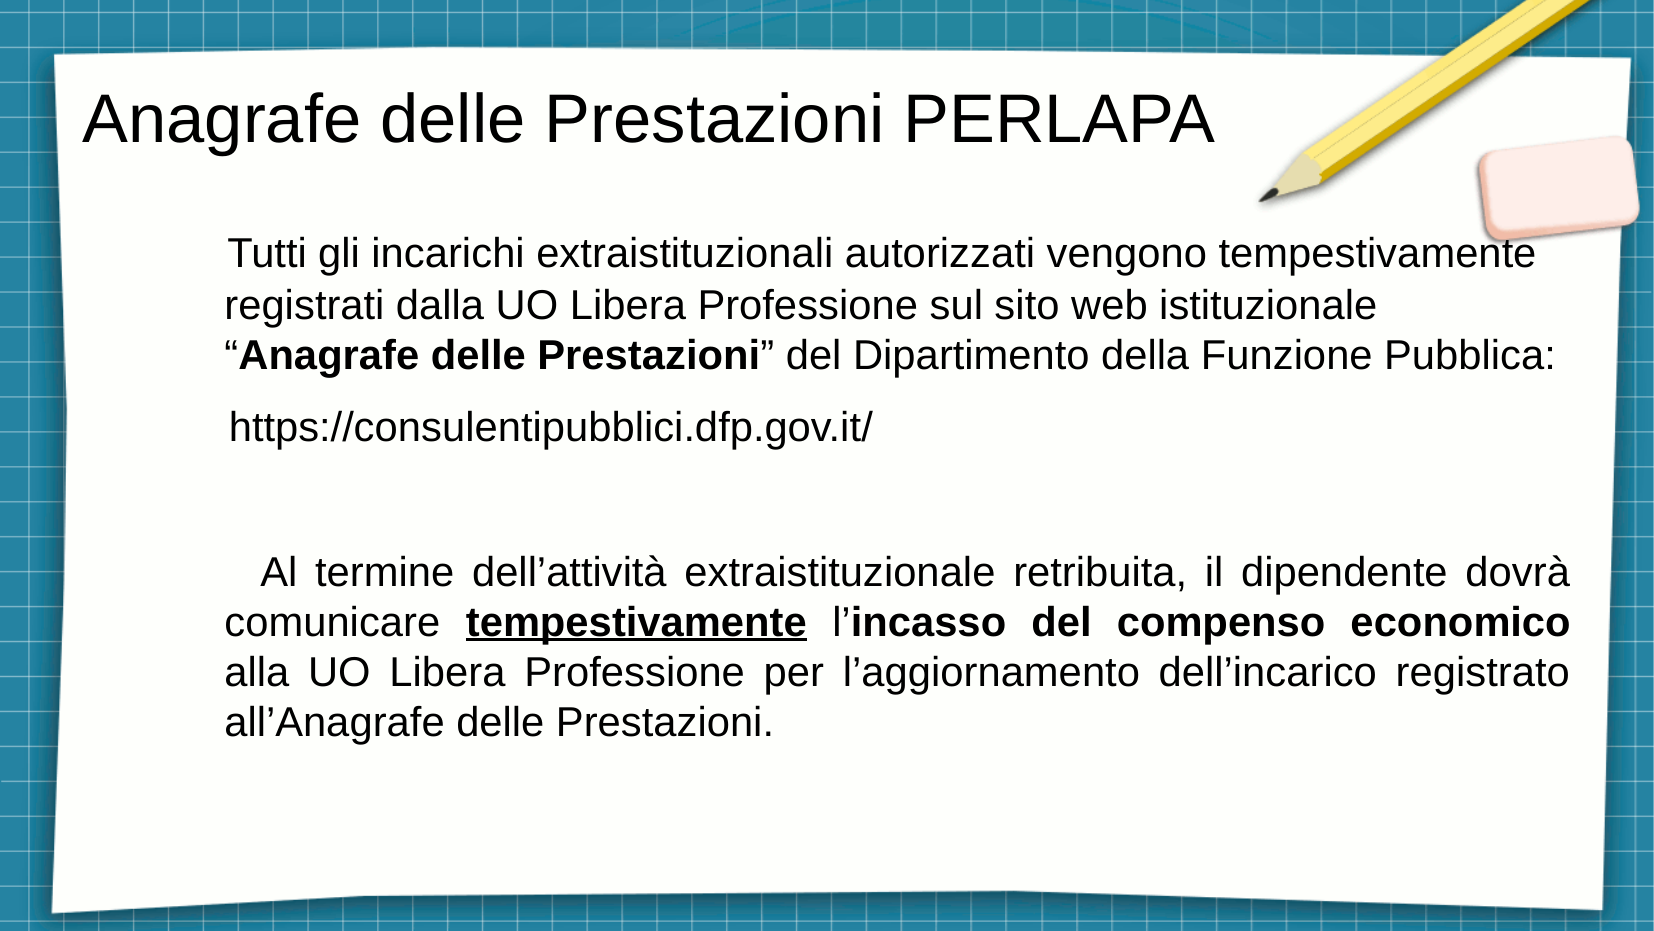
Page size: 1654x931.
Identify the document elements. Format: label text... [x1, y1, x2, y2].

title Anagrafe delle Prestazioni PERLAPA [82, 37, 1571, 193]
list Tutti gli incarichi extraistituzionali autorizzati vengono tempestivamente registrati dalla UO Libera Professione sul sito web istituzionale “Anagrafe delle Prestazioni” del Dipartimento della Funzione Pubblica: https://consulentipubblici.dfp.gov.it/ Al termine dell’attività extraistituzionale retribuita, il dipendente dovrà comunicare tempestivamente l’incasso del compenso economico alla UO Libera Professione per l’aggiornamento dell’incarico registrato all’Anagrafe delle Prestazioni. [82, 217, 1571, 758]
